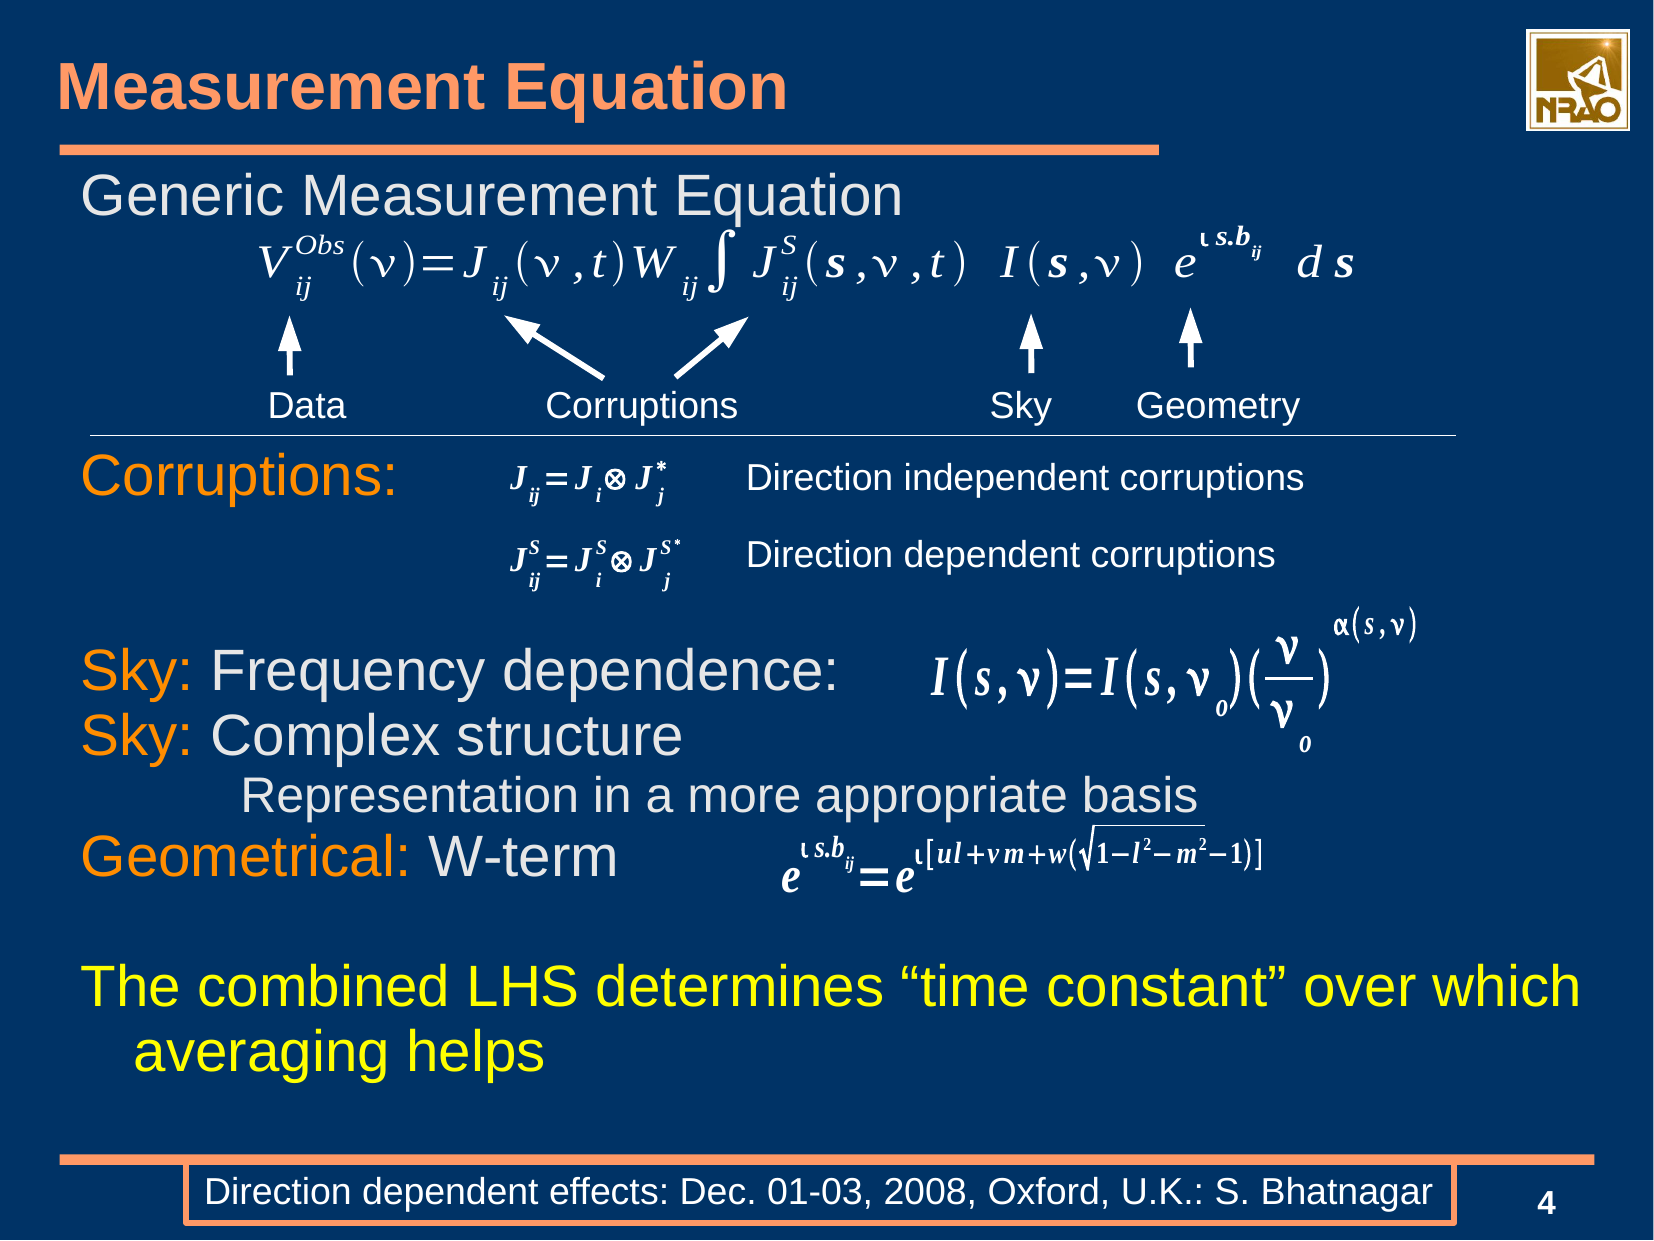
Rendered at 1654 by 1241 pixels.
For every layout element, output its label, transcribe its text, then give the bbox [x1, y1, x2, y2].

text_box Direction independent corruptions [731, 449, 1321, 507]
text_box Data Corruptions Sky Geometry [252, 377, 1317, 434]
chart [918, 595, 1429, 763]
text_box Direction dependent corruptions [731, 526, 1292, 584]
chart [243, 213, 1367, 303]
title Measurement Equation [56, 34, 1489, 139]
chart [767, 821, 1272, 908]
picture [1526, 29, 1630, 131]
chart [497, 447, 679, 510]
chart [497, 530, 691, 594]
list Generic Measurement Equation Corruptions: Sky: Frequency dependence: Sky: Complex structure Representation in a more appropriate basis Geometrical: W-term The combined LHS determines “time constant” over which averaging helps [63, 162, 1601, 1140]
